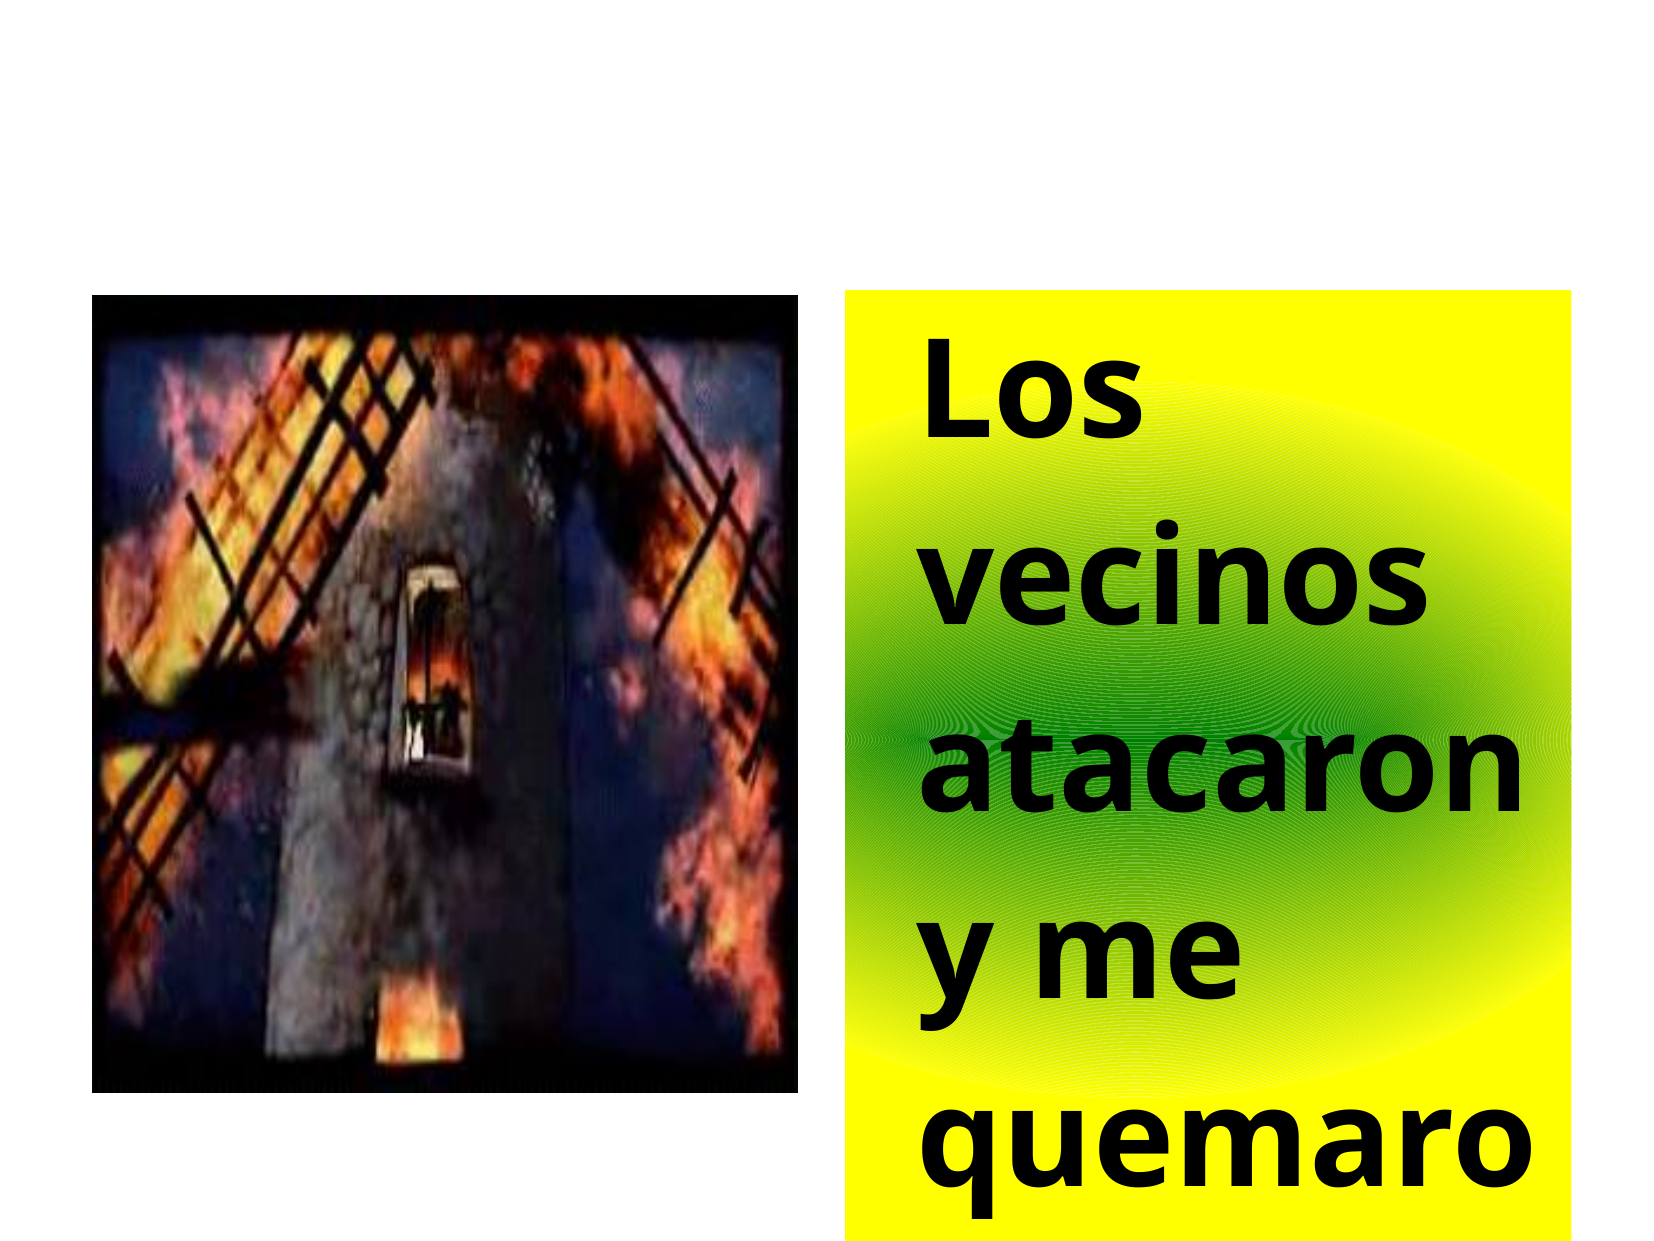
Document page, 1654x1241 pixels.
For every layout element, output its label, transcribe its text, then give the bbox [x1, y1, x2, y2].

list Los vecinos atacaron y me quemaron. [845, 290, 1572, 1094]
picture [92, 295, 798, 1093]
